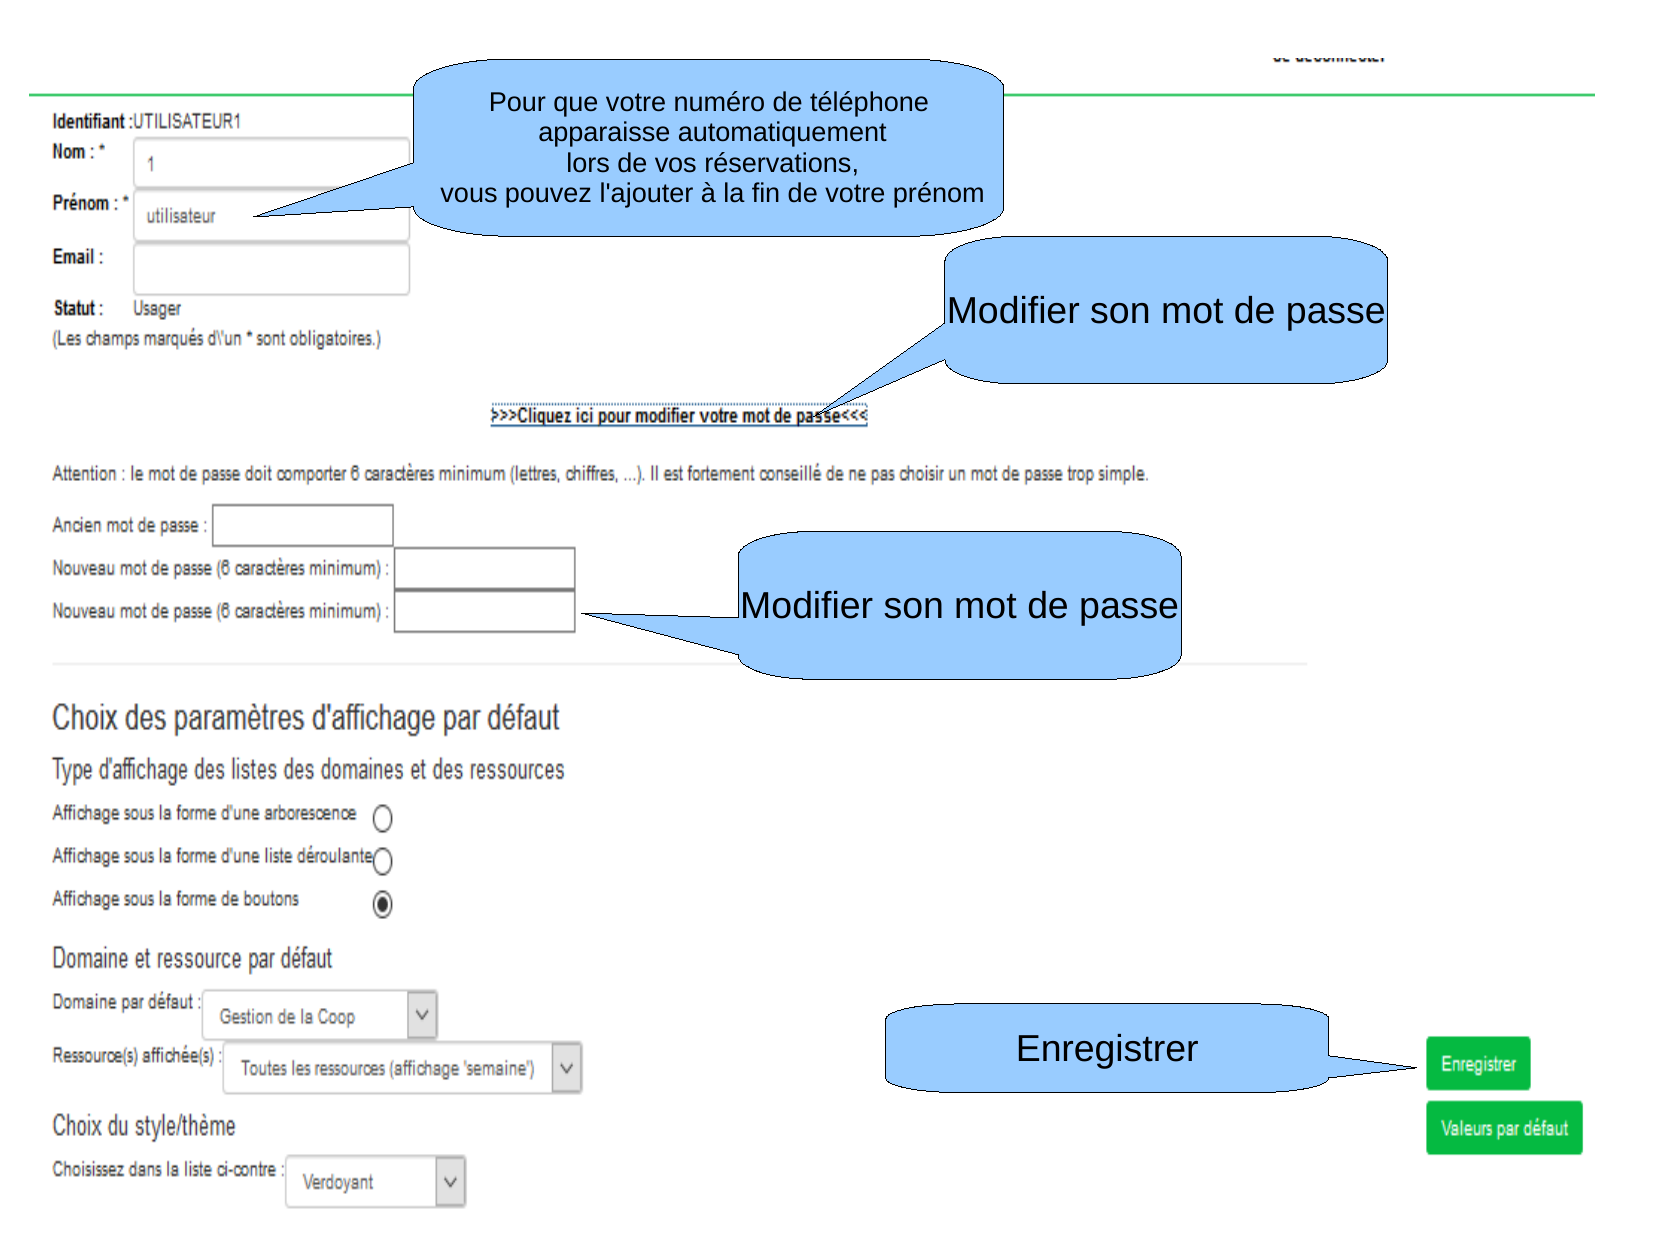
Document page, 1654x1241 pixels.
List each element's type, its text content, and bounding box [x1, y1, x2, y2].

text_box Pour que votre numéro de téléphone apparaisse automatiquement lors de vos réservations, vous pouvez l'ajouter à la fin de votre prénom [253, 59, 1004, 237]
text_box Modifier son mot de passe [581, 531, 1182, 680]
picture [29, 58, 1595, 1211]
text_box Enregistrer [885, 1003, 1417, 1093]
text_box Modifier son mot de passe [813, 236, 1388, 417]
